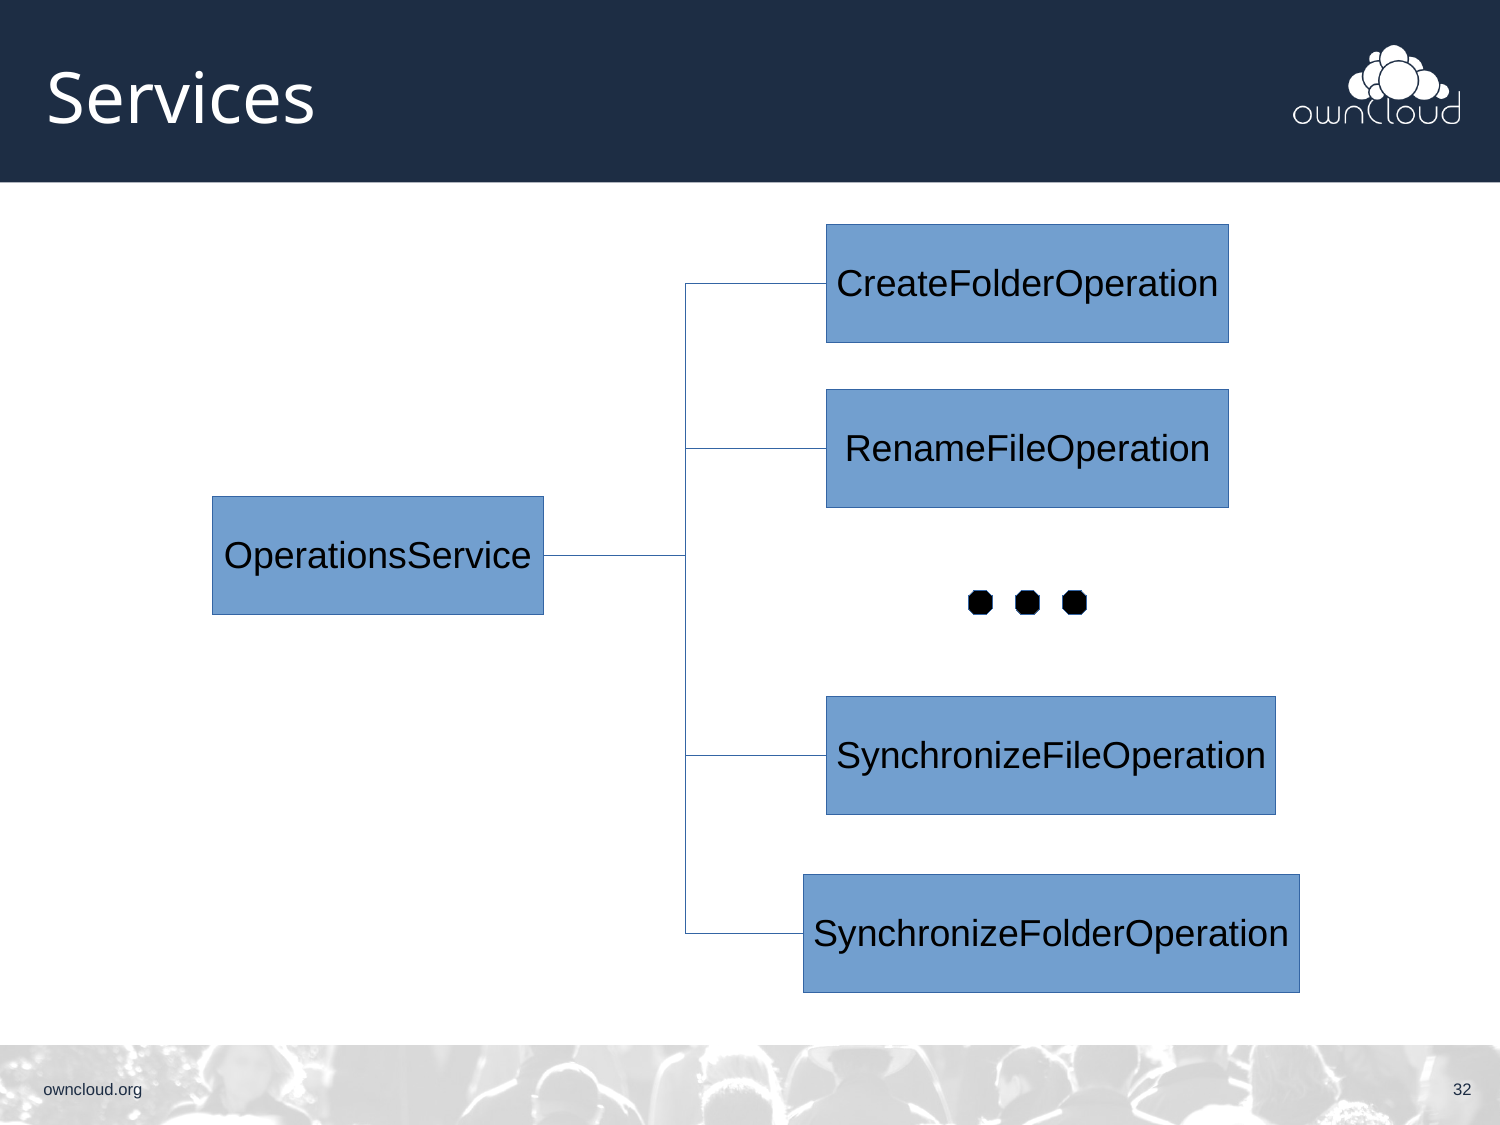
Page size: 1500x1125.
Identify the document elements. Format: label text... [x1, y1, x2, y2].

text_box SynchronizeFolderOperation [803, 874, 1300, 993]
title Services [46, 5, 1258, 187]
text_box [1015, 590, 1040, 615]
text_box OperationsService [212, 496, 544, 615]
text_box SynchronizeFileOperation [826, 696, 1276, 815]
text_box CreateFolderOperation [826, 224, 1229, 343]
text_box [968, 590, 993, 615]
picture [1293, 45, 1460, 124]
picture [0, 1045, 1500, 1125]
text_box [1062, 590, 1087, 615]
text_box RenameFileOperation [826, 389, 1229, 508]
